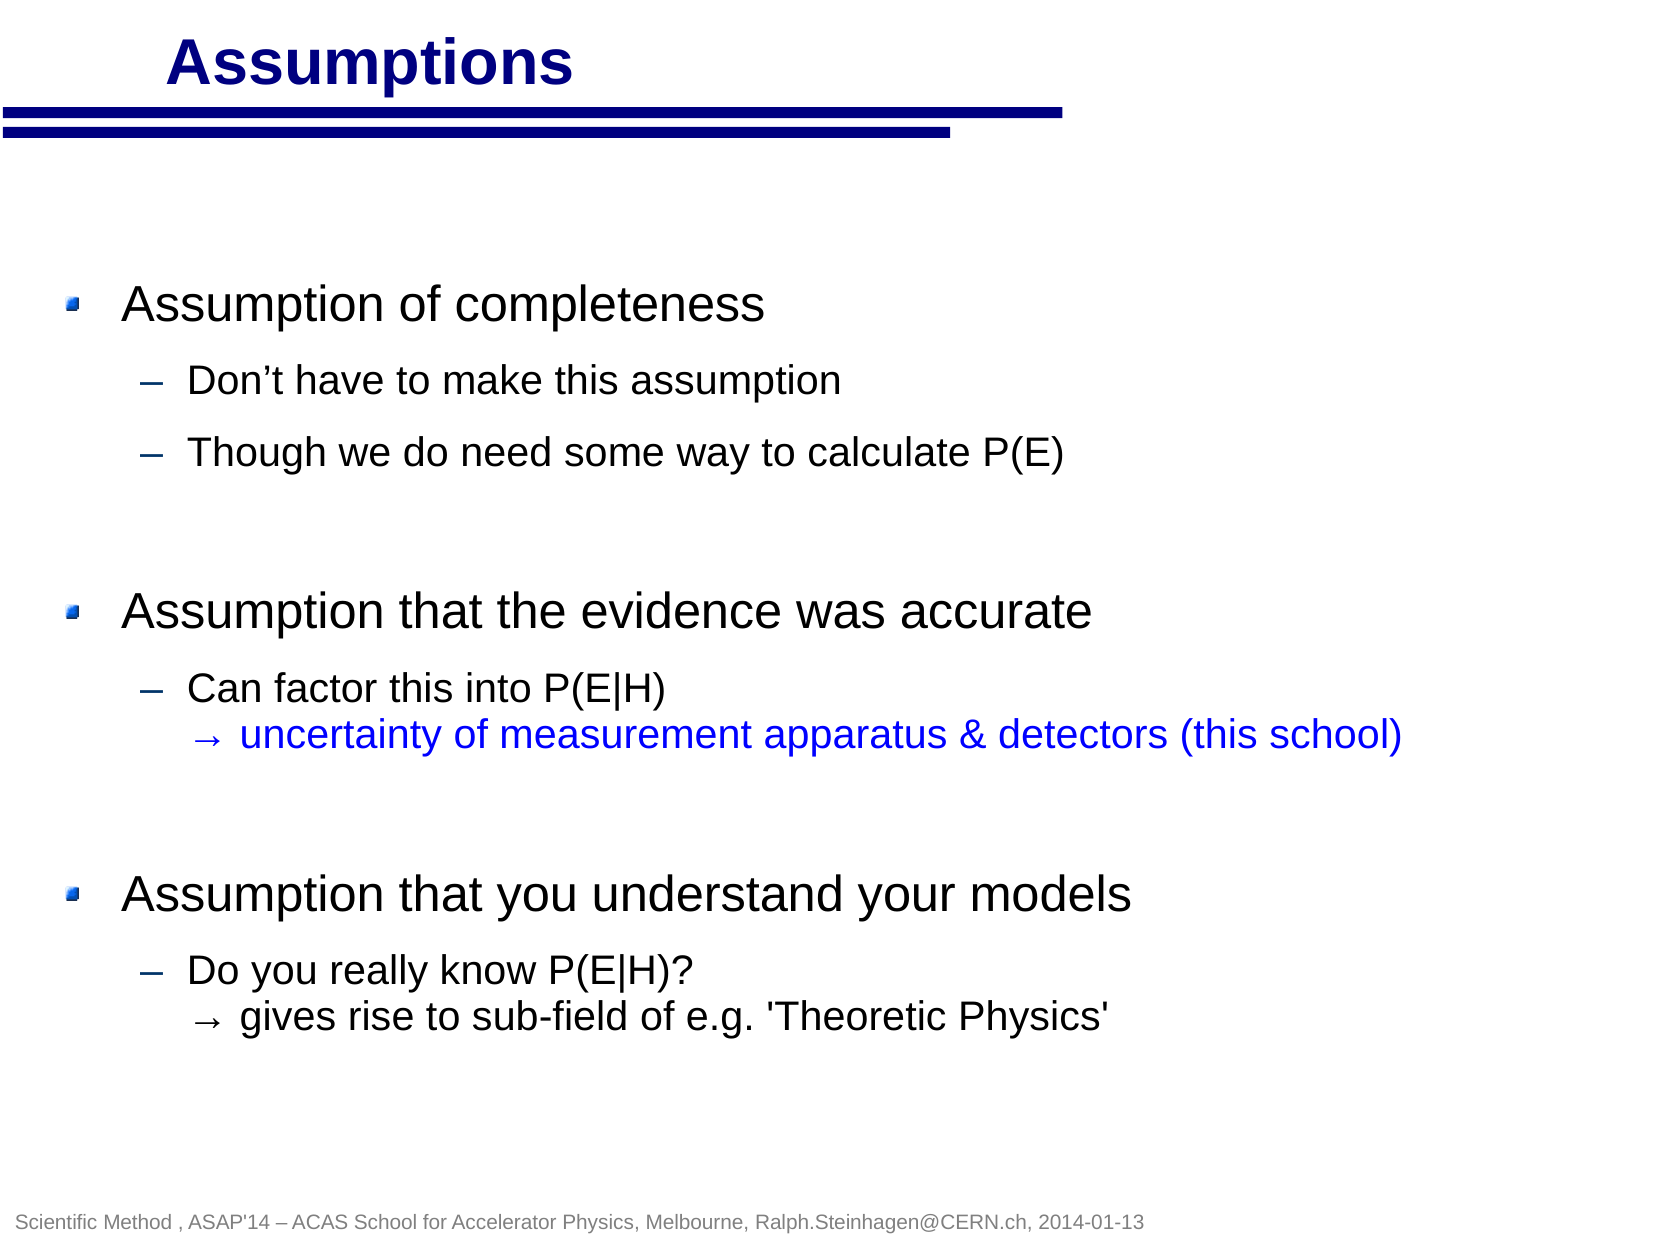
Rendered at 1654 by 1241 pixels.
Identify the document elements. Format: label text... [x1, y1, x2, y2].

list Assumption of completeness Don’t have to make this assumption Though we do need some way to calculate P(E) Assumption that the evidence was accurate Can factor this into P(E|H) → uncertainty of measurement apparatus & detectors (this school) Assumption that you understand your models Do you really know P(E|H)? → gives rise to sub-field of e.g. 'Theoretic Physics' [65, 192, 1628, 1205]
title Assumptions [165, 0, 1323, 124]
